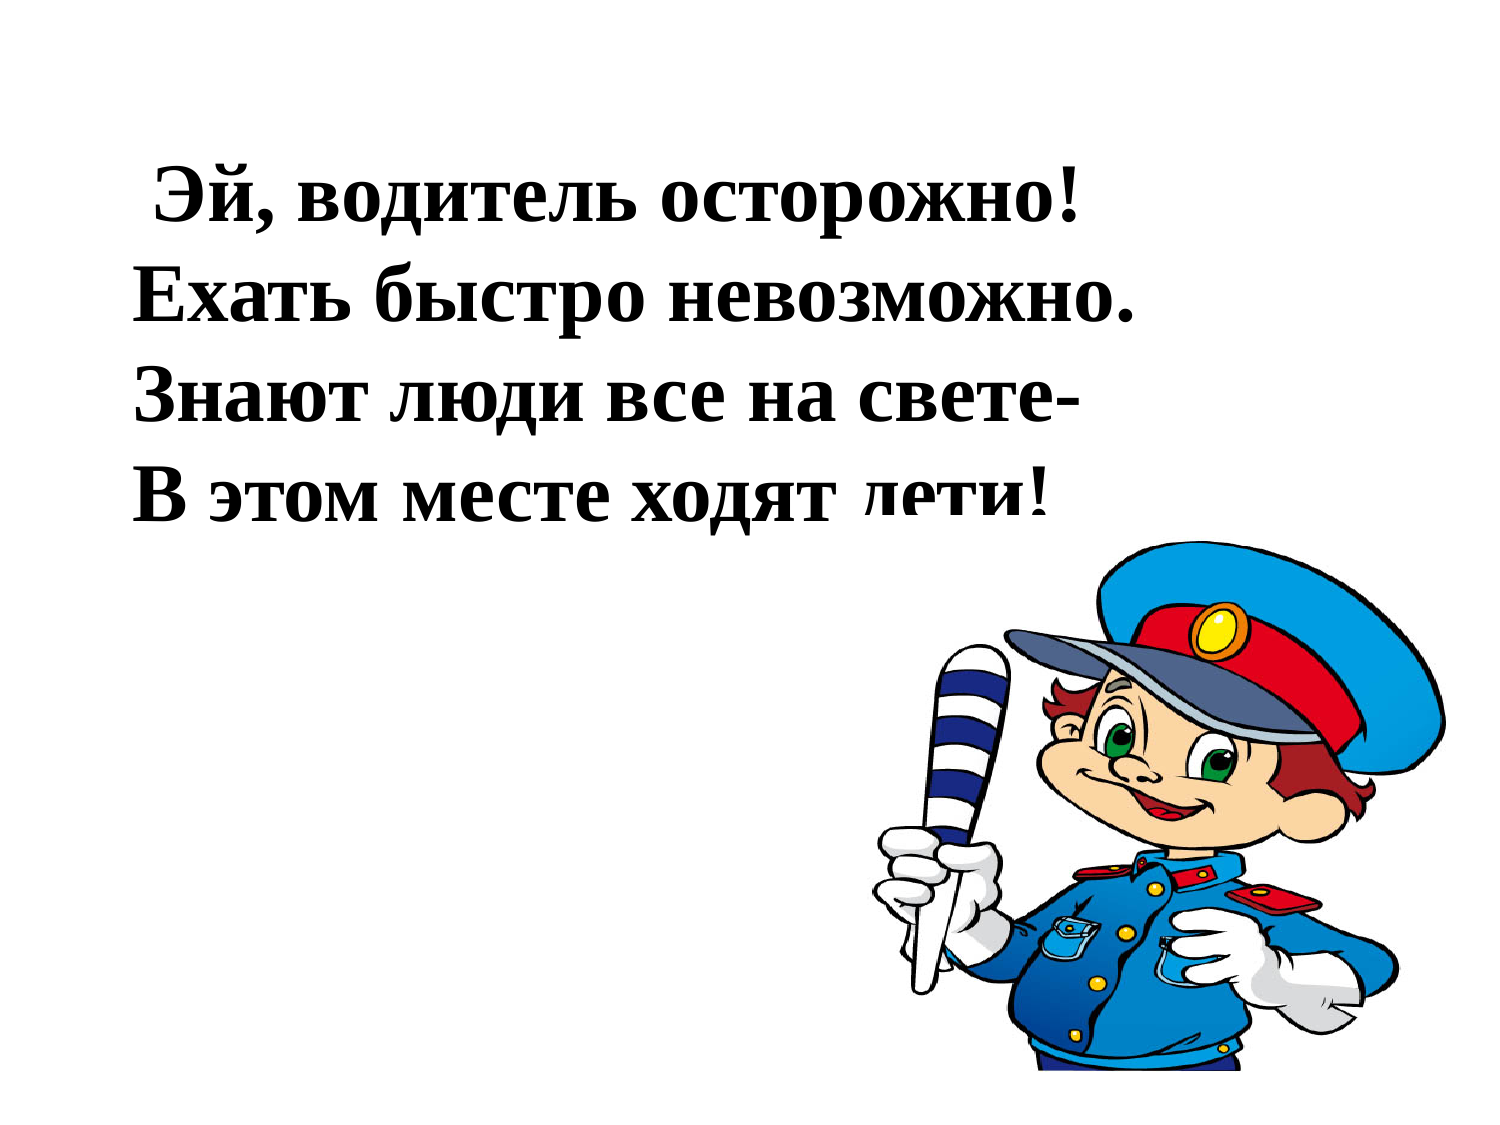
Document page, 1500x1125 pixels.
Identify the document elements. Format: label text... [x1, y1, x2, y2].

text_box Эй, водитель осторожно! Ехать быстро невозможно. Знают люди все на свете- В этом месте ходят дети! [117, 131, 1371, 546]
picture [843, 515, 1475, 1091]
